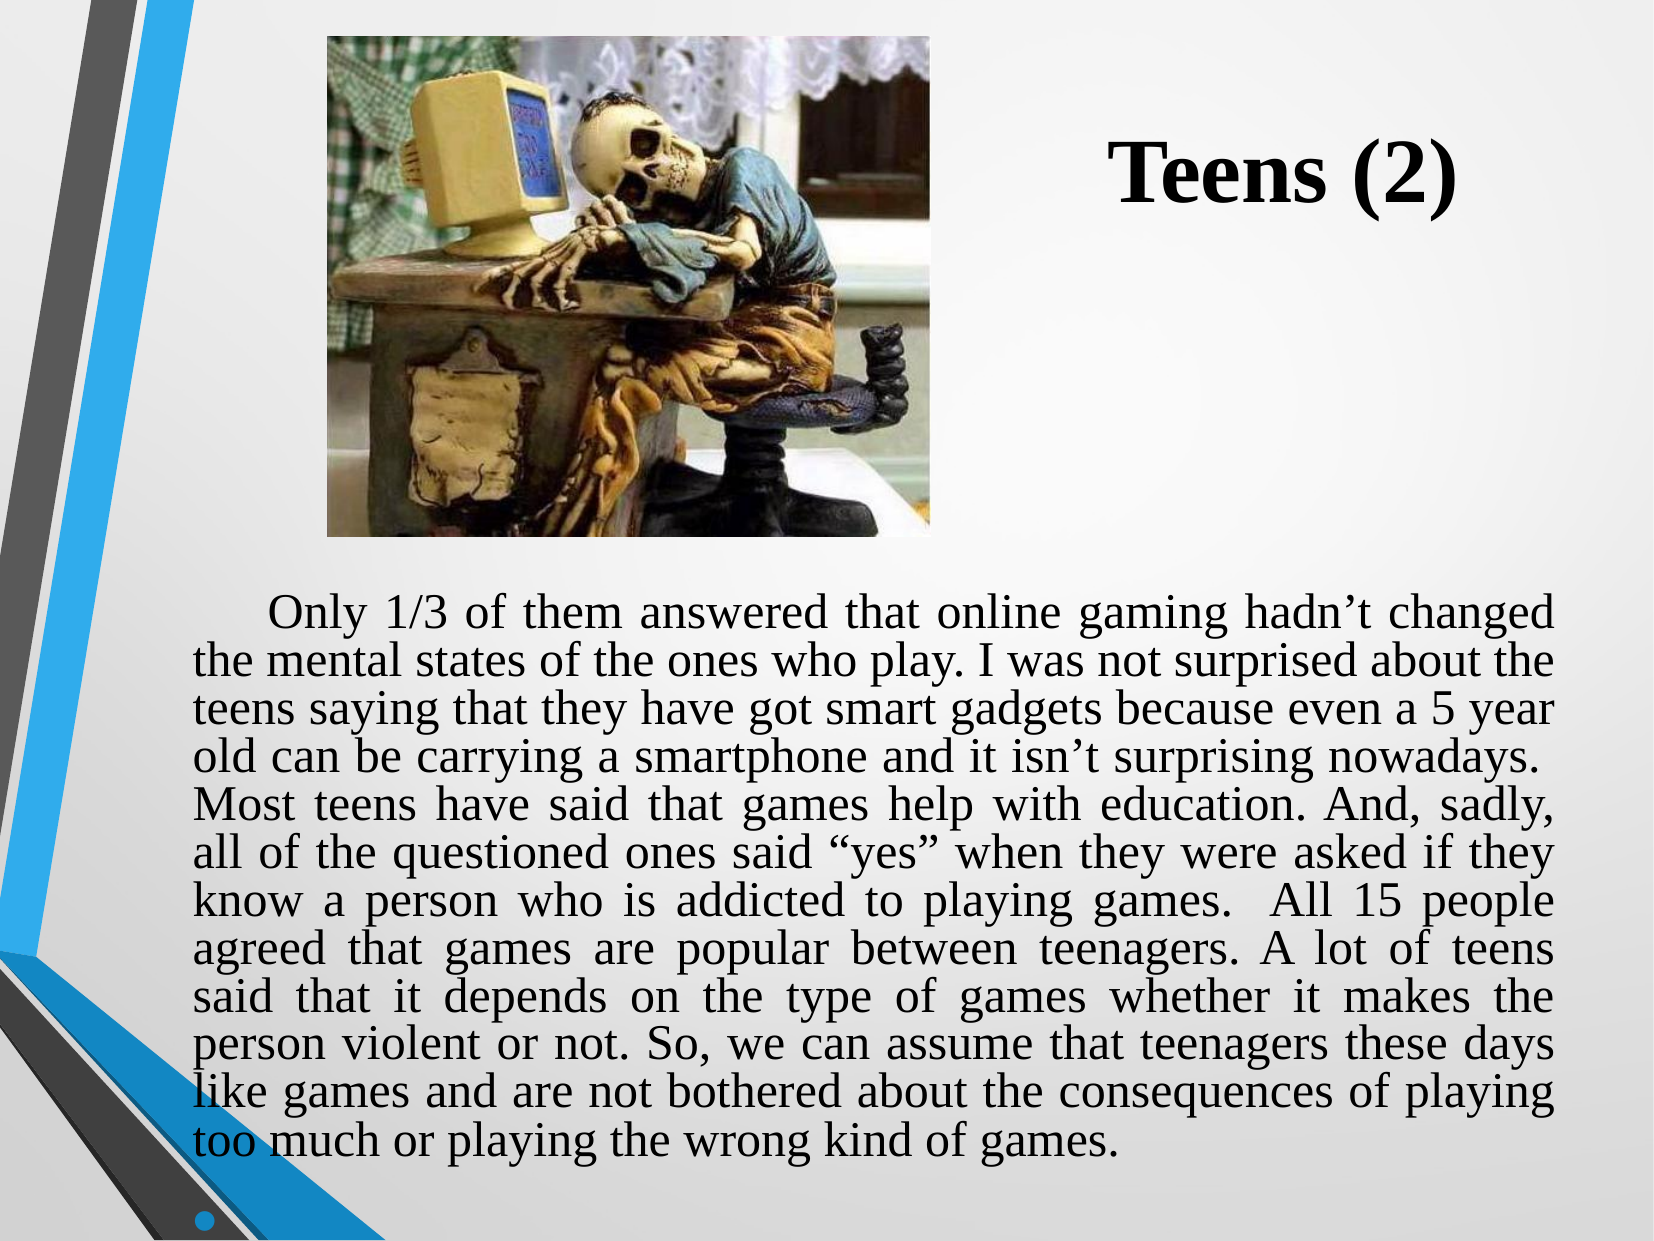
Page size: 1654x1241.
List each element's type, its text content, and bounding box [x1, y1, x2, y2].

title Teens (2) [995, 82, 1571, 248]
list Only 1/3 of them answered that online gaming hadn’t changed the mental states of the ones who play. I was not surprised about the teens saying that they have got smart gadgets because even a 5 year old can be carrying a smartphone and it isn’t surprising nowadays. Most teens have said that games help with education. And, sadly, all of the questioned ones said “yes” when they were asked if they know a person who is addicted to playing games. All 15 people agreed that games are popular between teenagers. A lot of teens said that it depends on the type of games whether it makes the person violent or not. So, we can assume that teenagers these days like games and are not bothered about the consequences of playing too much or playing the wrong kind of games. [177, 582, 1571, 1214]
picture [327, 36, 931, 537]
